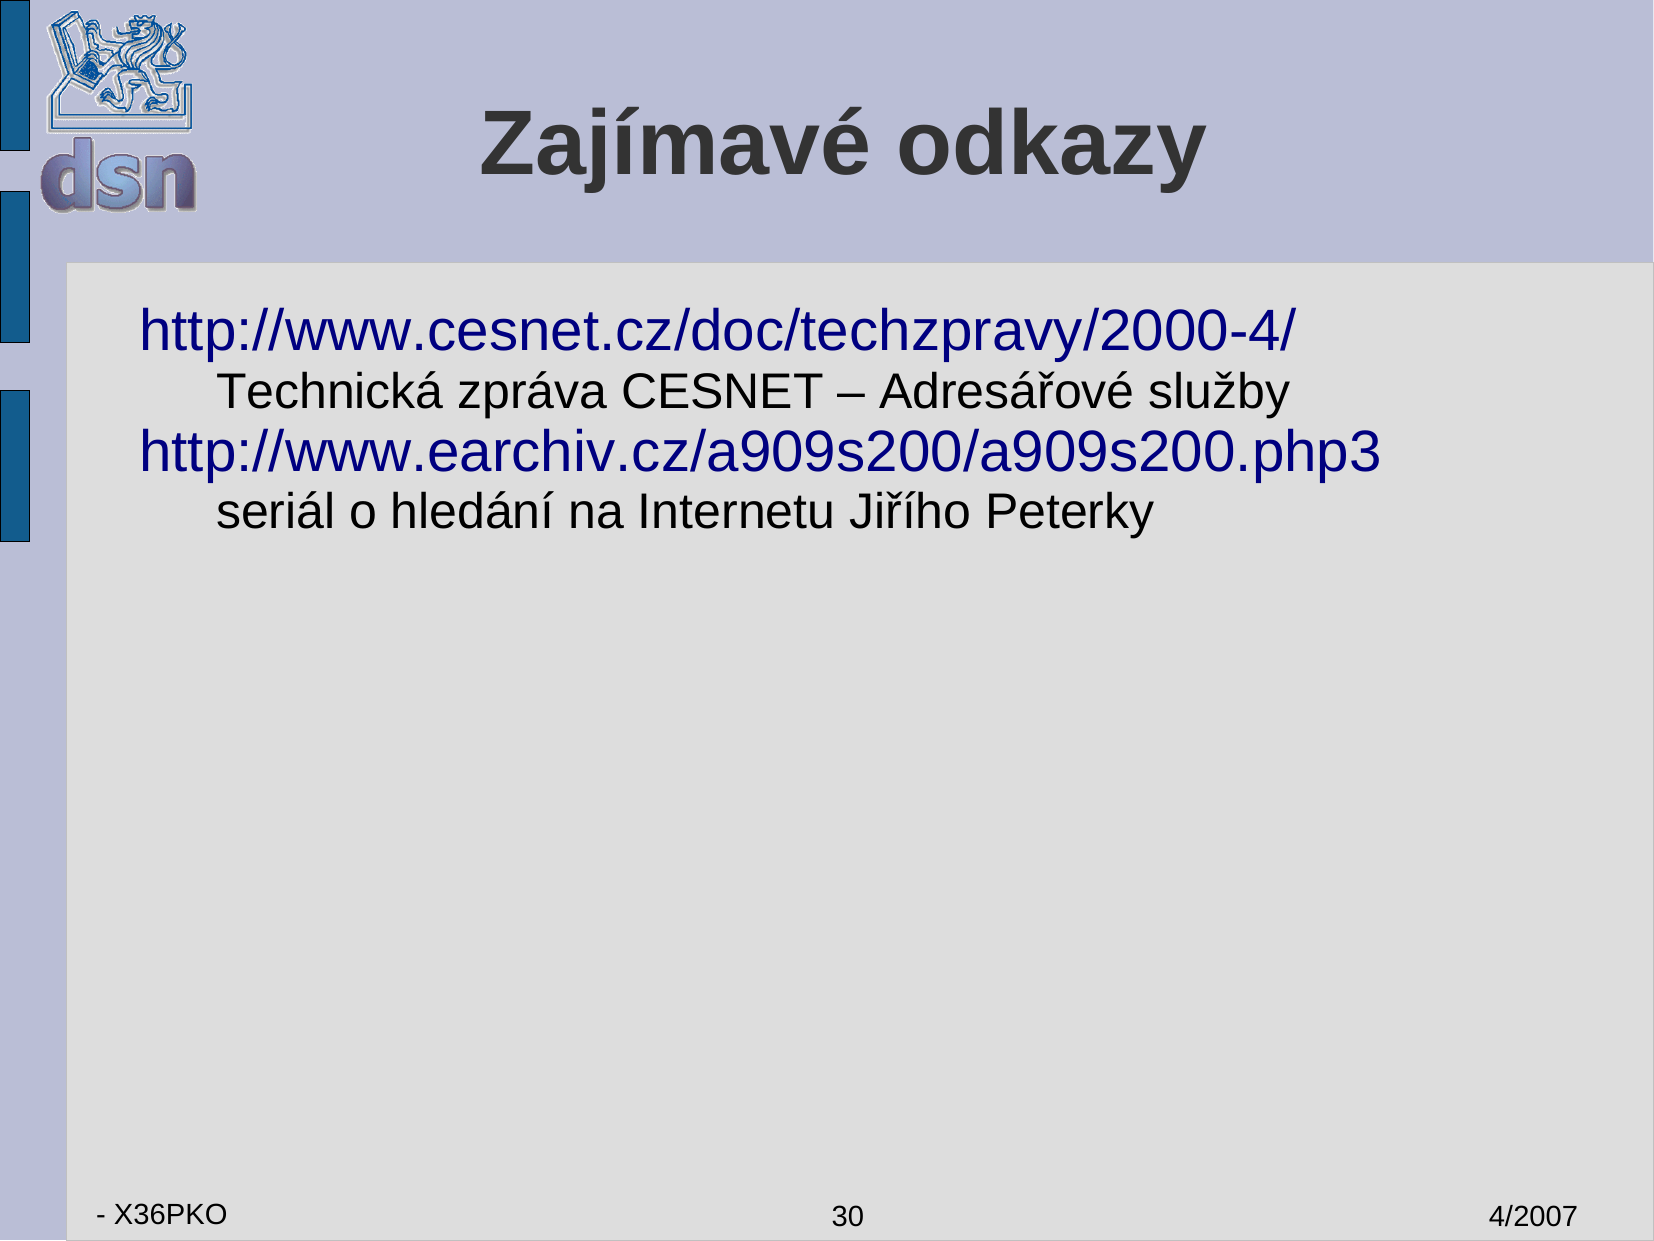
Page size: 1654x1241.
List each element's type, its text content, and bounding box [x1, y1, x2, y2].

title Zajímavé odkazy [210, 46, 1478, 239]
picture [10, 10, 223, 230]
list http://www.cesnet.cz/doc/techzpravy/2000-4/ Technická zpráva CESNET – Adresářové služby http://www.earchiv.cz/a909s200/a909s200.php3 seriál o hledání na Internetu Jiřího Peterky [121, 297, 1534, 1111]
